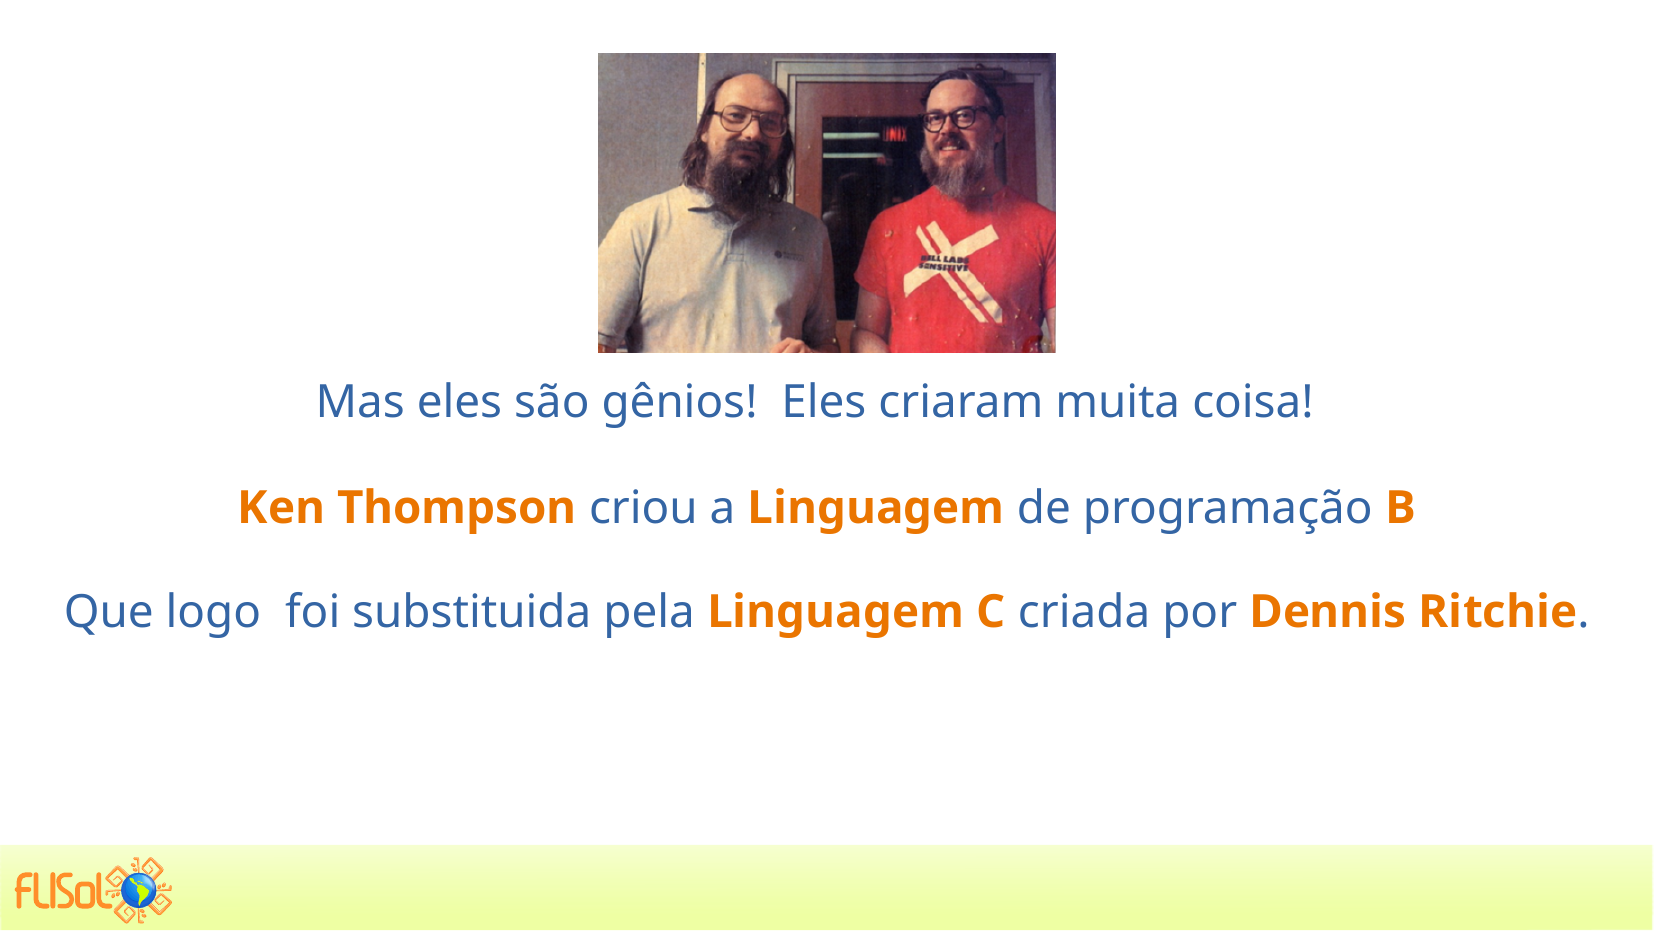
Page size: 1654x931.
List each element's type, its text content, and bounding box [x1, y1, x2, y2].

picture [598, 53, 1056, 353]
text_box Que logo foi substituida pela Linguagem C criada por Dennis Ritchie. [29, 576, 1625, 644]
text_box Mas eles são gênios! Eles criaram muita coisa! [29, 366, 1625, 434]
text_box Ken Thompson criou a Linguagem de programação B [29, 472, 1625, 540]
text_box [0, 844, 1654, 931]
